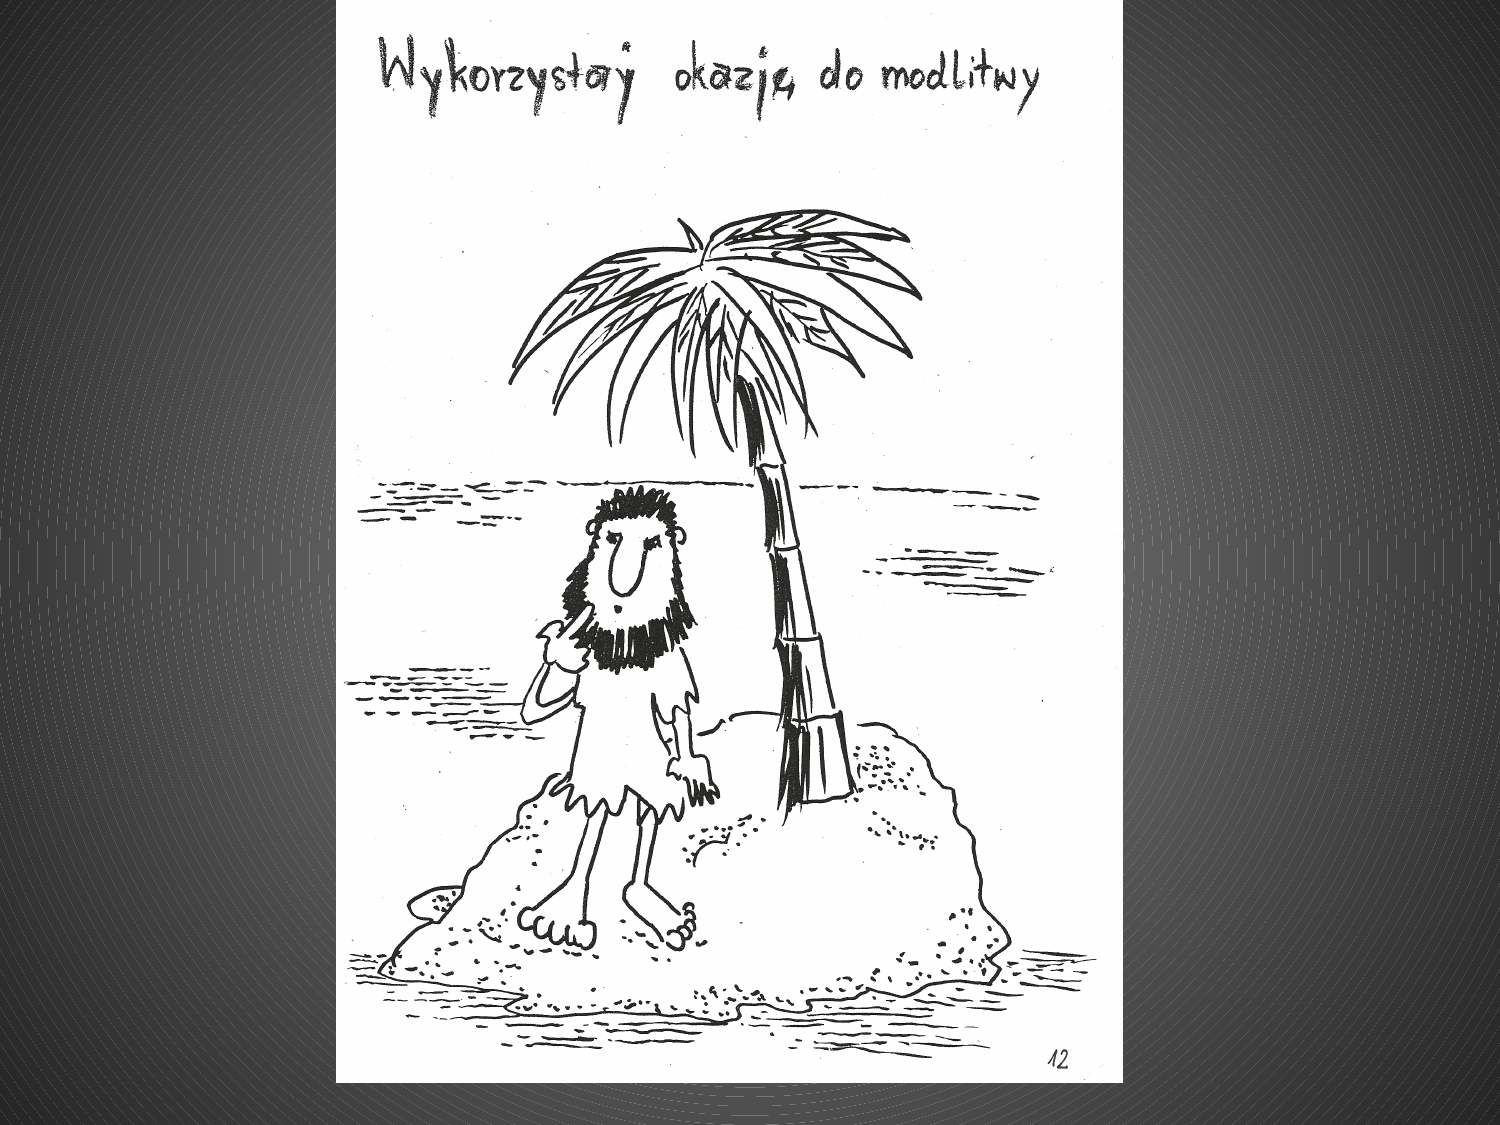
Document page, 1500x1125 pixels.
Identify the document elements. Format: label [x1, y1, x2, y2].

picture [336, 0, 1123, 1083]
